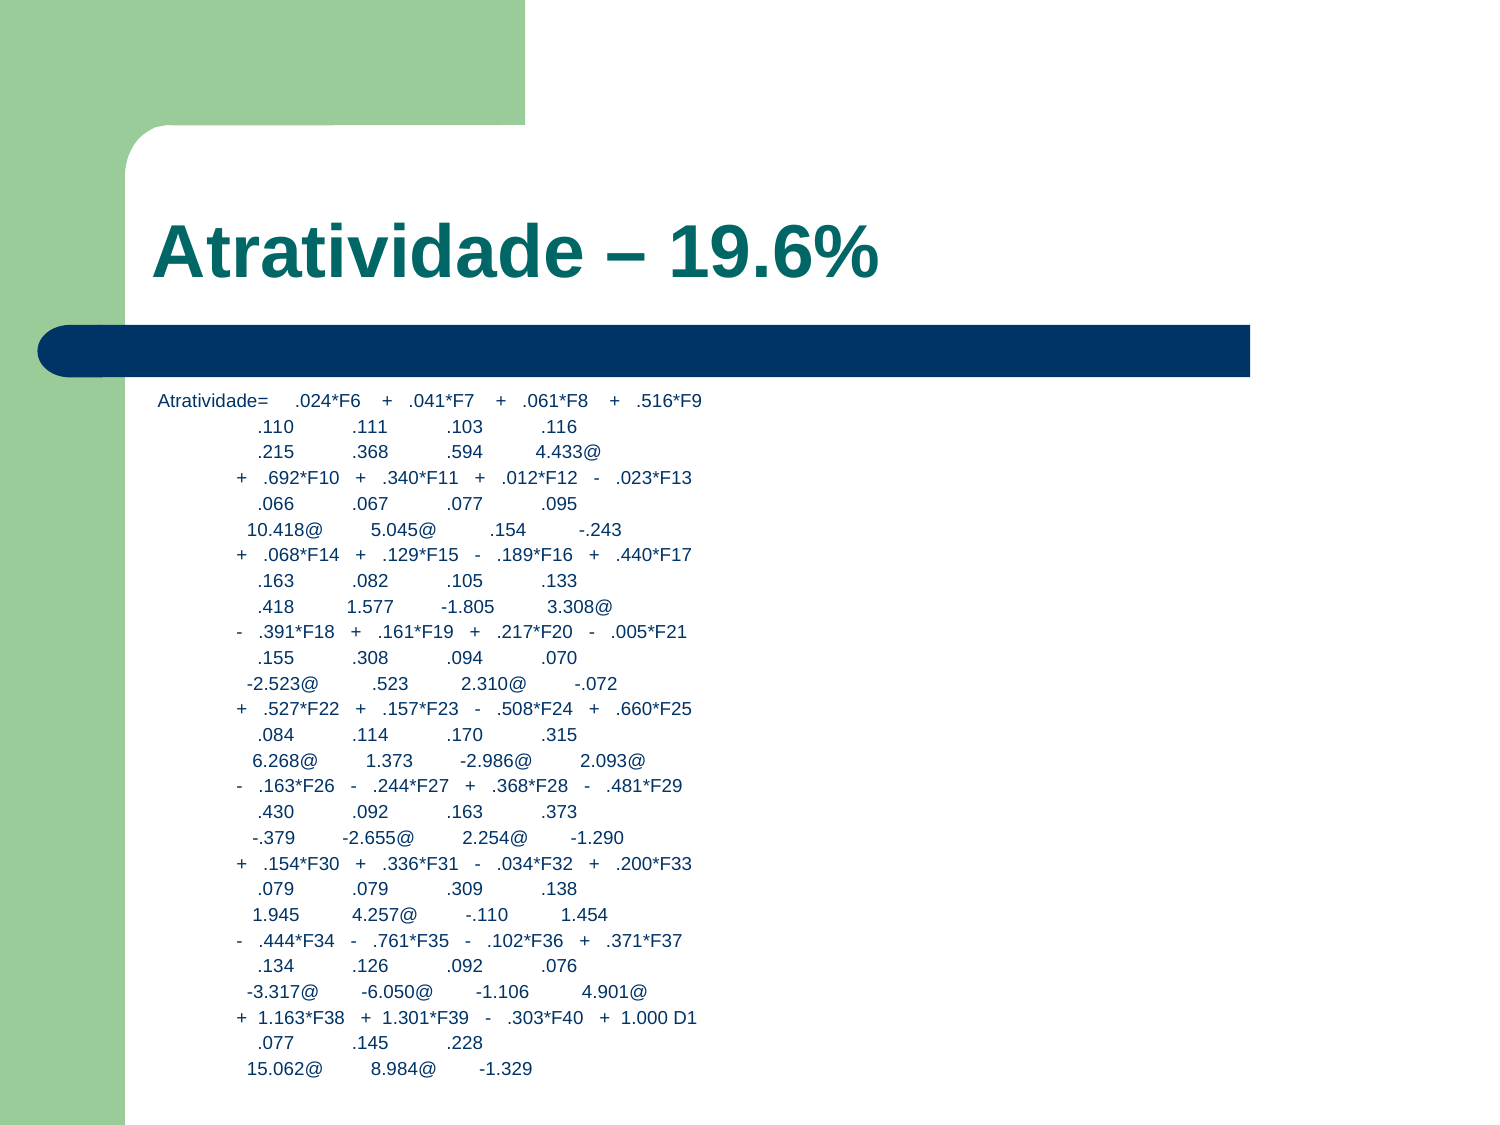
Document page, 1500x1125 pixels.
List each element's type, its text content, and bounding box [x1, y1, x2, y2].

title Atratividade – 19.6% [136, 136, 1414, 301]
list Atratividade= .024*F6 + .041*F7 + .061*F8 + .516*F9 .110 .111 .103 .116 .215 .368 .594 4.433@ + .692*F10 + .340*F11 + .012*F12 - .023*F13 .066 .067 .077 .095 10.418@ 5.045@ .154 -.243 + .068*F14 + .129*F15 - .189*F16 + .440*F17 .163 .082 .105 .133 .418 1.577 -1.805 3.308@ - .391*F18 + .161*F19 + .217*F20 - .005*F21 .155 .308 .094 .070 -2.523@ .523 2.310@ -.072 + .527*F22 + .157*F23 - .508*F24 + .660*F25 .084 .114 .170 .315 6.268@ 1.373 -2.986@ 2.093@ - .163*F26 - .244*F27 + .368*F28 - .481*F29 .430 .092 .163 .373 -.379 -2.655@ 2.254@ -1.290 + .154*F30 + .336*F31 - .034*F32 + .200*F33 .079 .079 .309 .138 1.945 4.257@ -.110 1.454 - .444*F34 - .761*F35 - .102*F36 + .371*F37 .134 .126 .092 .076 -3.317@ -6.050@ -1.106 4.901@ + 1.163*F38 + 1.301*F39 - .303*F40 + 1.000 D1 .077 .145 .228 15.062@ 8.984@ -1.329 [137, 383, 1400, 1125]
